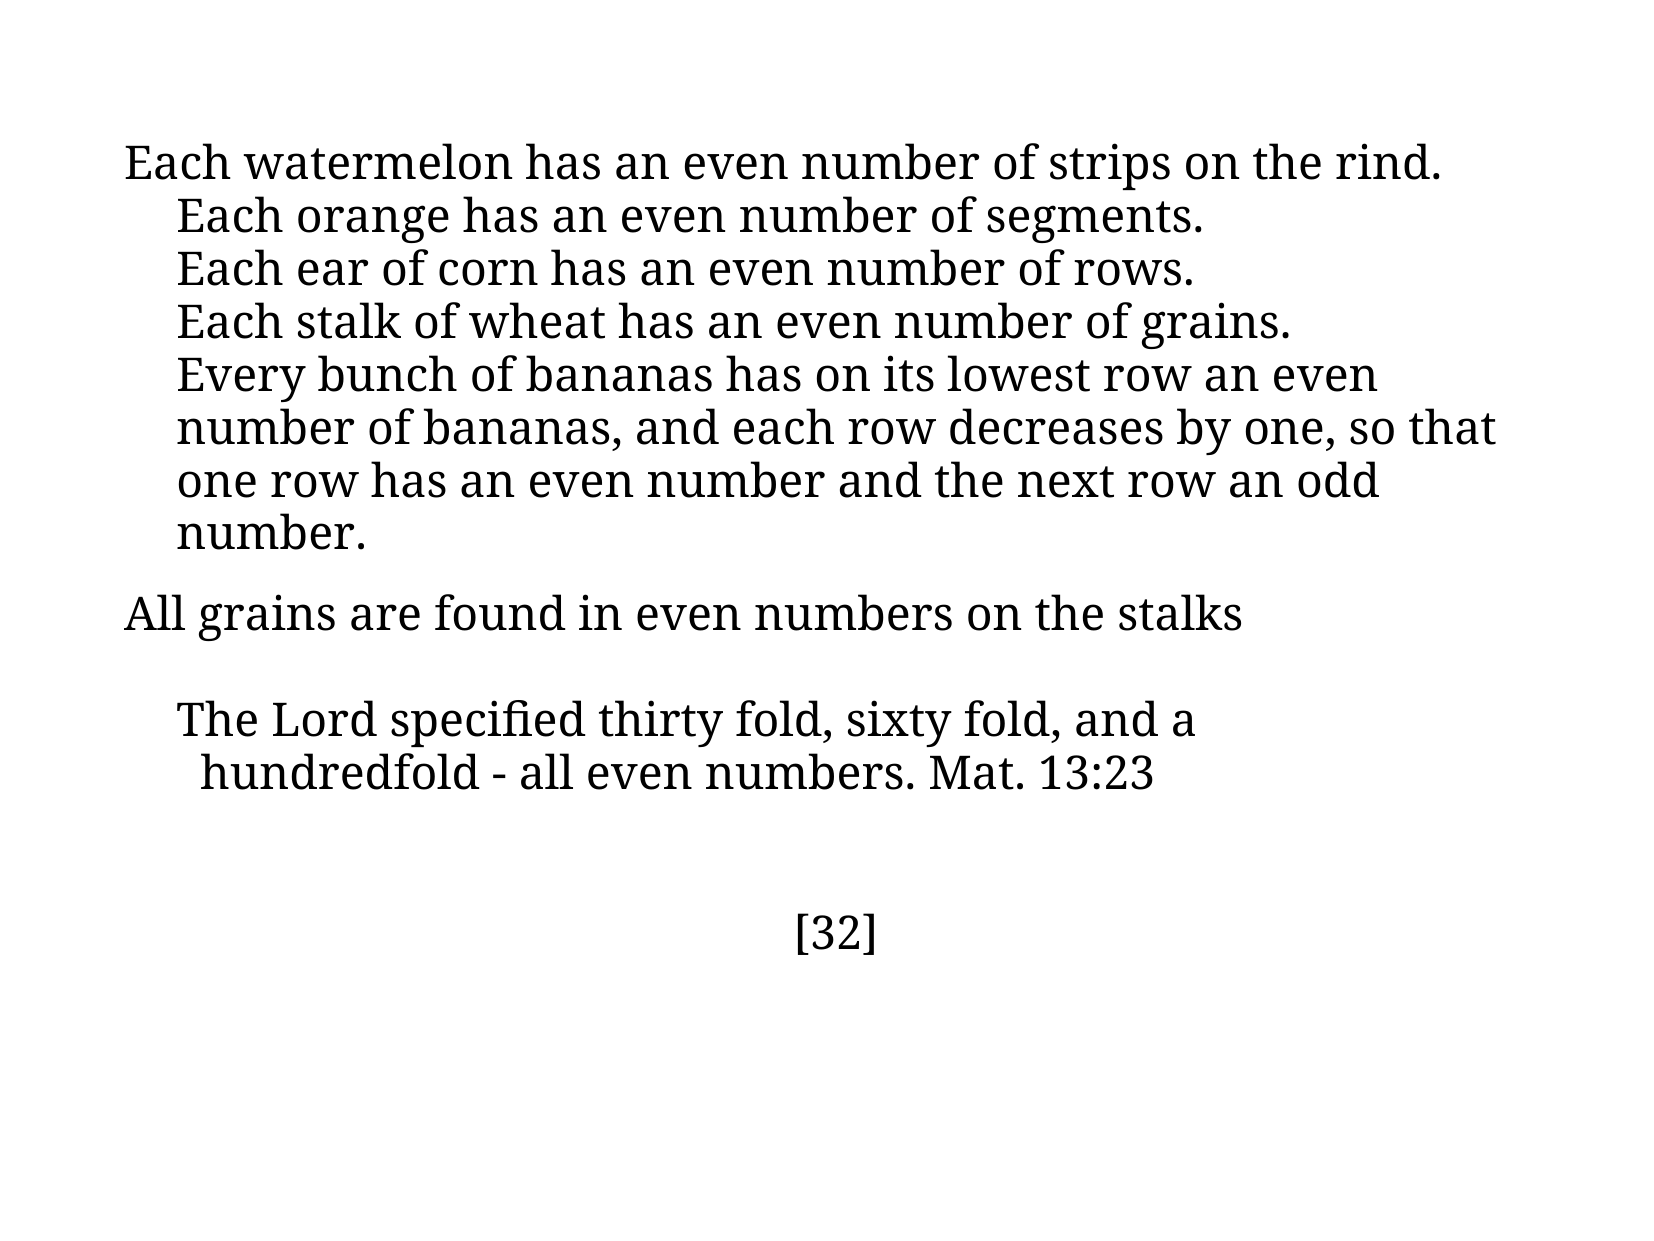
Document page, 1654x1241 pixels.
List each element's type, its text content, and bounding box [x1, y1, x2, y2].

list Each watermelon has an even number of strips on the rind. Each orange has an even number of segments. Each ear of corn has an even number of rows. Each stalk of wheat has an even number of grains. Every bunch of bananas has on its lowest row an even number of bananas, and each row decreases by one, so that one row has an even number and the next row an odd number. All grains are found in even numbers on the stalks The Lord specified thirty fold, sixty fold, and a hundredfold - all even numbers. Mat. 13:23 [32] [71, 134, 1560, 962]
